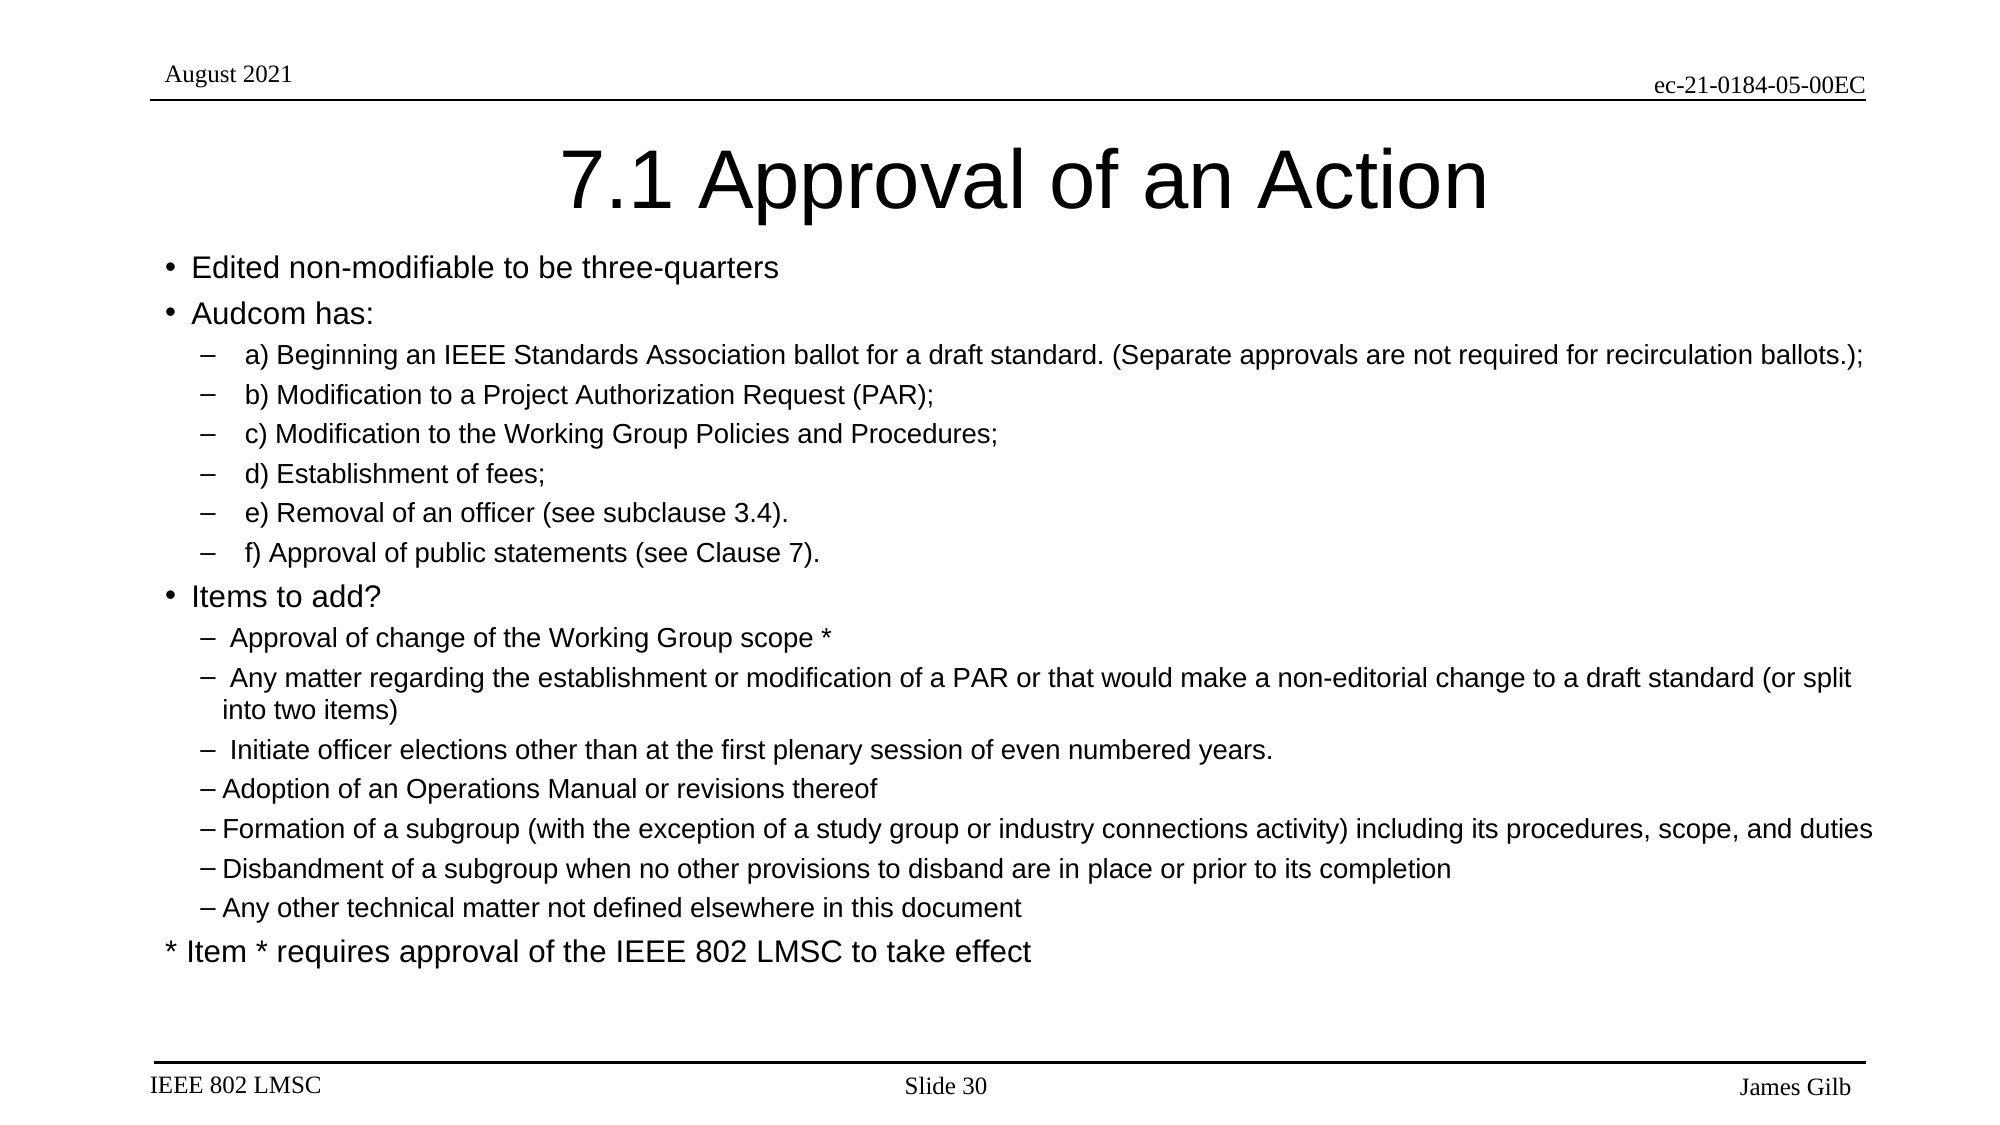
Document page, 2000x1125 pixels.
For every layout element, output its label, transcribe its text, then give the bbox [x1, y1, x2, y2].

title 7.1 Approval of an Action [149, 112, 1900, 238]
list Edited non-modifiable to be three-quarters Audcom has: a) Beginning an IEEE Standards Association ballot for a draft standard. (Separate approvals are not required for recirculation ballots.); b) Modification to a Project Authorization Request (PAR); c) Modification to the Working Group Policies and Procedures; d) Establishment of fees; e) Removal of an officer (see subclause 3.4). f) Approval of public statements (see Clause 7). Items to add? Approval of change of the Working Group scope * Any matter regarding the establishment or modification of a PAR or that would make a non-editorial change to a draft standard (or split into two items) Initiate officer elections other than at the first plenary session of even numbered years. Adoption of an Operations Manual or revisions thereof Formation of a subgroup (with the exception of a study group or industry connections activity) including its procedures, scope, and duties Disbandment of a subgroup when no other provisions to disband are in place or prior to its completion Any other technical matter not defined elsewhere in this document * Item * requires approval of the IEEE 802 LMSC to take effect [150, 239, 1900, 1051]
